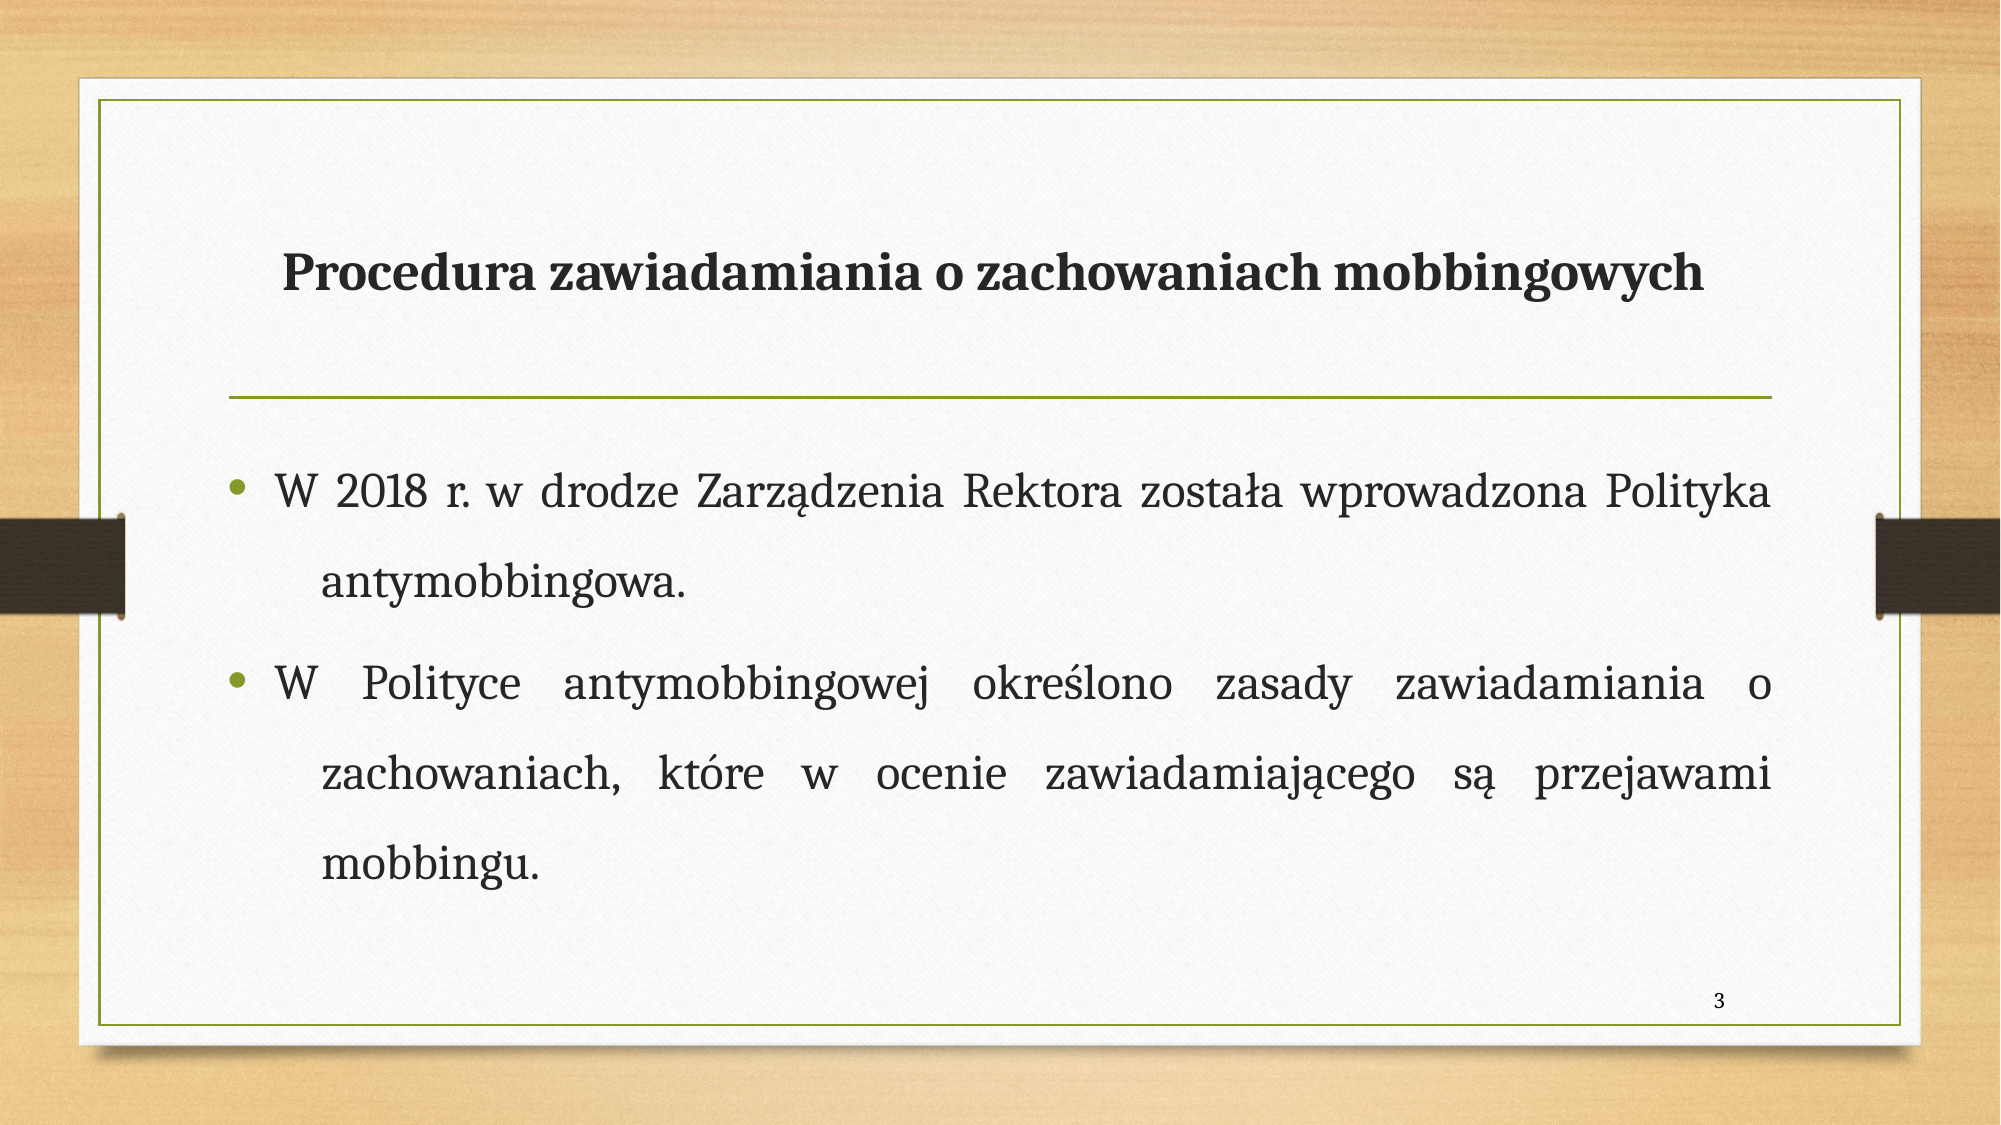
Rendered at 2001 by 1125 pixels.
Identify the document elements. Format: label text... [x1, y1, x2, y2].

list W 2018 r. w drodze Zarządzenia Rektora została wprowadzona Polityka antymobbingowa. W Polityce antymobbingowej określono zasady zawiadamiania o zachowaniach, które w ocenie zawiadamiającego są przejawami mobbingu. [212, 419, 1788, 964]
title Procedura zawiadamiania o zachowaniach mobbingowych [212, 161, 1788, 376]
text_box [1698, 979, 1788, 1026]
